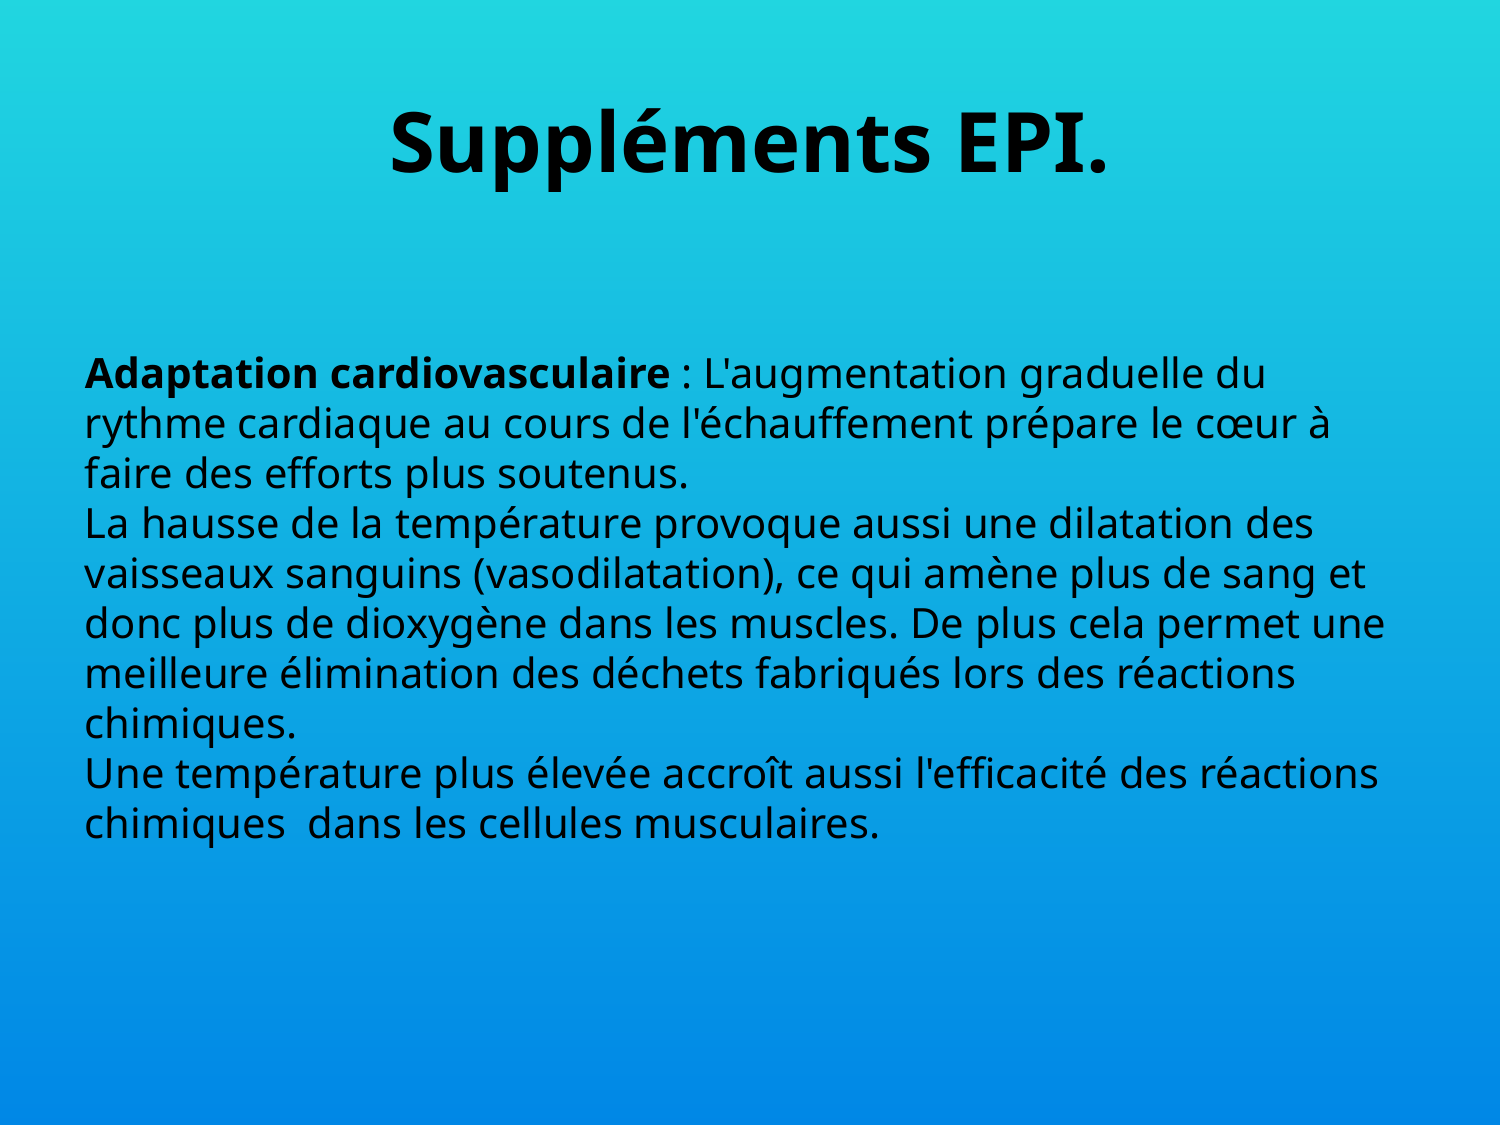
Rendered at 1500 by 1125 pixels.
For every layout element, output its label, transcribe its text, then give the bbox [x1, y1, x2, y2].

title Suppléments EPI. [75, 45, 1425, 233]
text_box Adaptation cardiovasculaire : L'augmentation graduelle du rythme cardiaque au cours de l'échauffement prépare le cœur à faire des efforts plus soutenus. La hausse de la température provoque aussi une dilatation des vaisseaux sanguins (vasodilatation), ce qui amène plus de sang et donc plus de dioxygène dans les muscles. De plus cela permet une meilleure élimination des déchets fabriqués lors des réactions chimiques. Une température plus élevée accroît aussi l'efficacité des réactions chimiques dans les cellules musculaires. [70, 339, 1430, 900]
